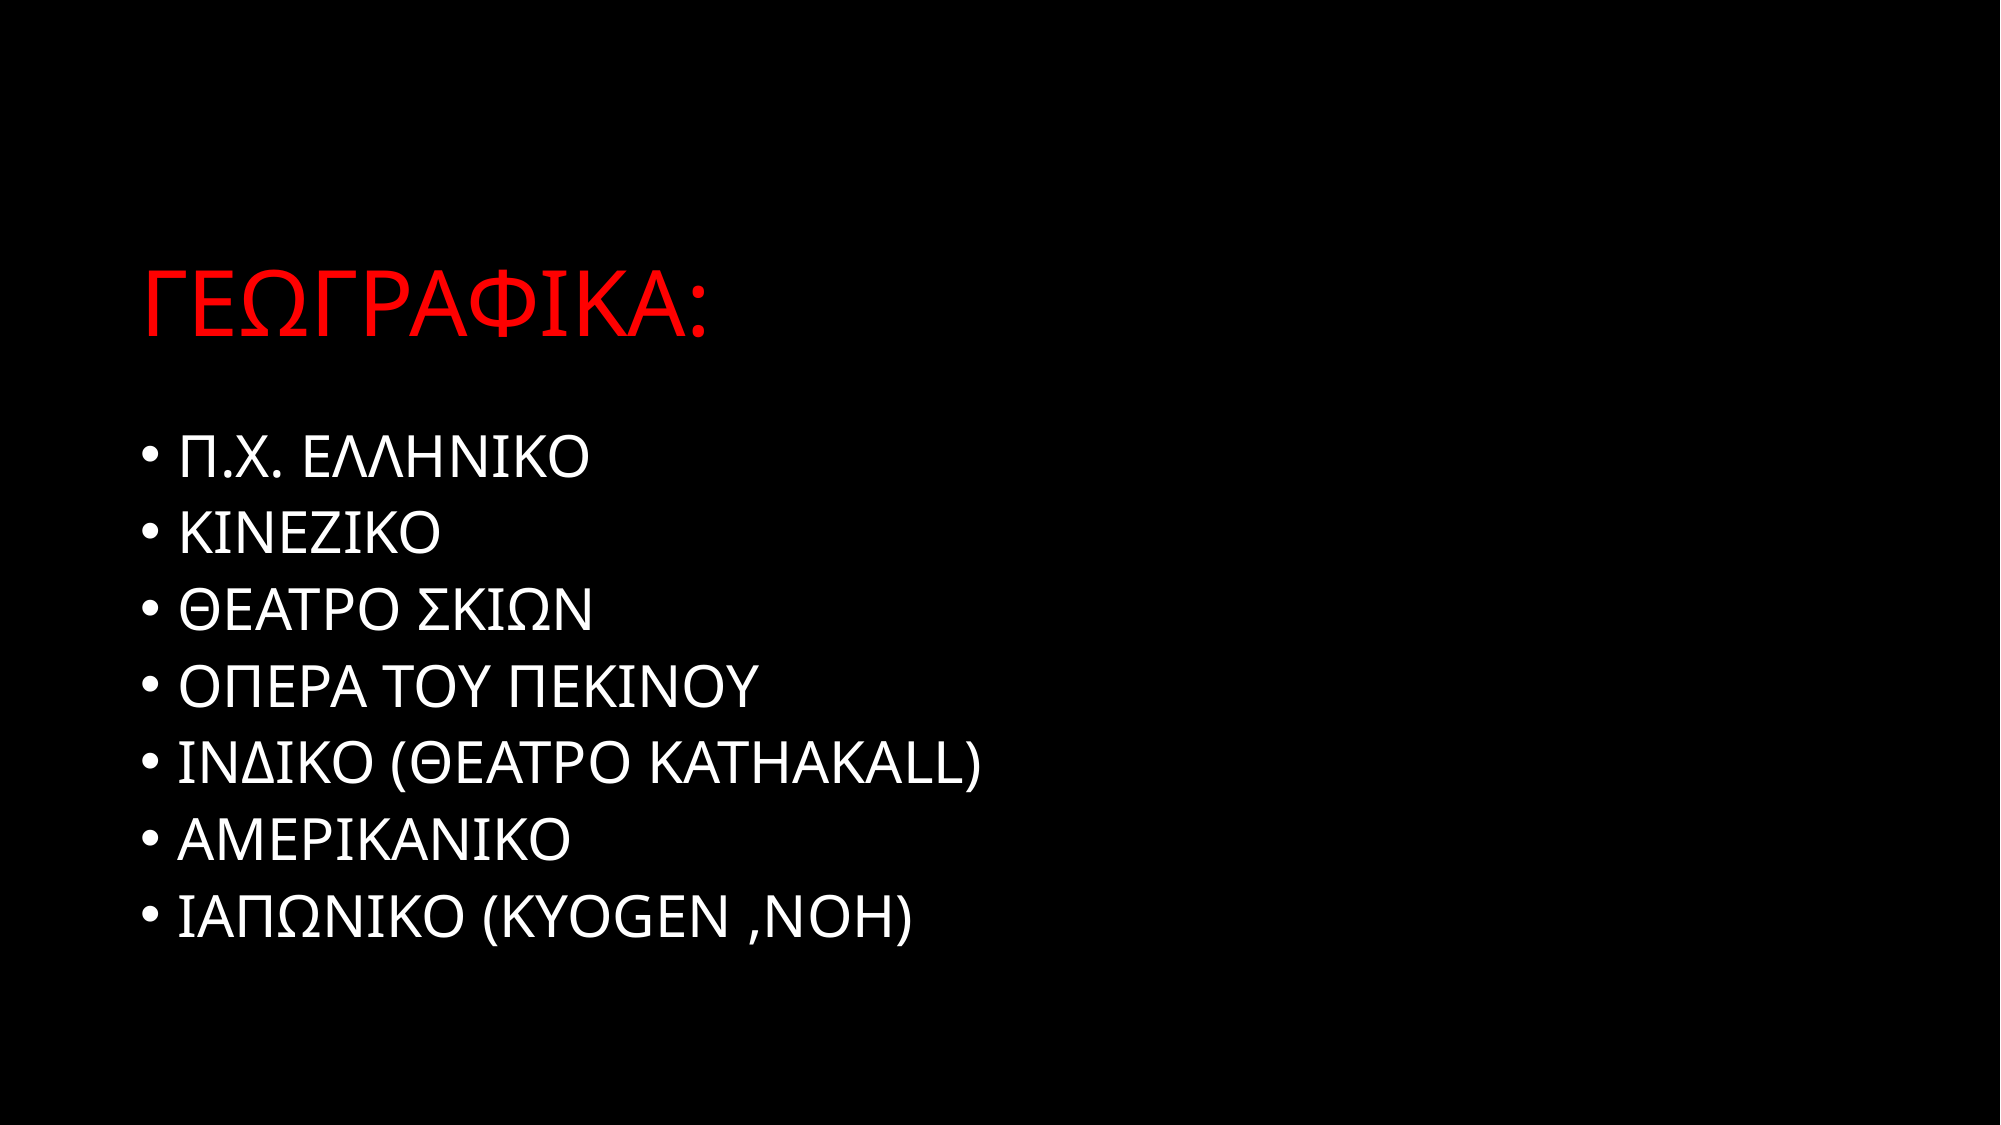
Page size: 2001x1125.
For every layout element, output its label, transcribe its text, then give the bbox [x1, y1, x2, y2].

list Π.Χ. ΕΛΛΗΝΙΚΟ ΚΙΝΕΖΙΚΟ ΘΕΑΤΡΟ ΣΚΙΩΝ ΟΠΕΡΑ ΤΟΥ ΠΕΚΙΝΟΥ ΙΝΔΙΚΟ (ΘΕΑΤΡΟ KATHAKALL) ΑΜΕΡΙΚΑΝΙΚΟ ΙΑΠΩΝΙΚΟ (KYOGEN ,NOH) [125, 425, 1876, 1001]
title ΓΕΩΓΡΑΦΙΚΑ: [125, 249, 865, 397]
